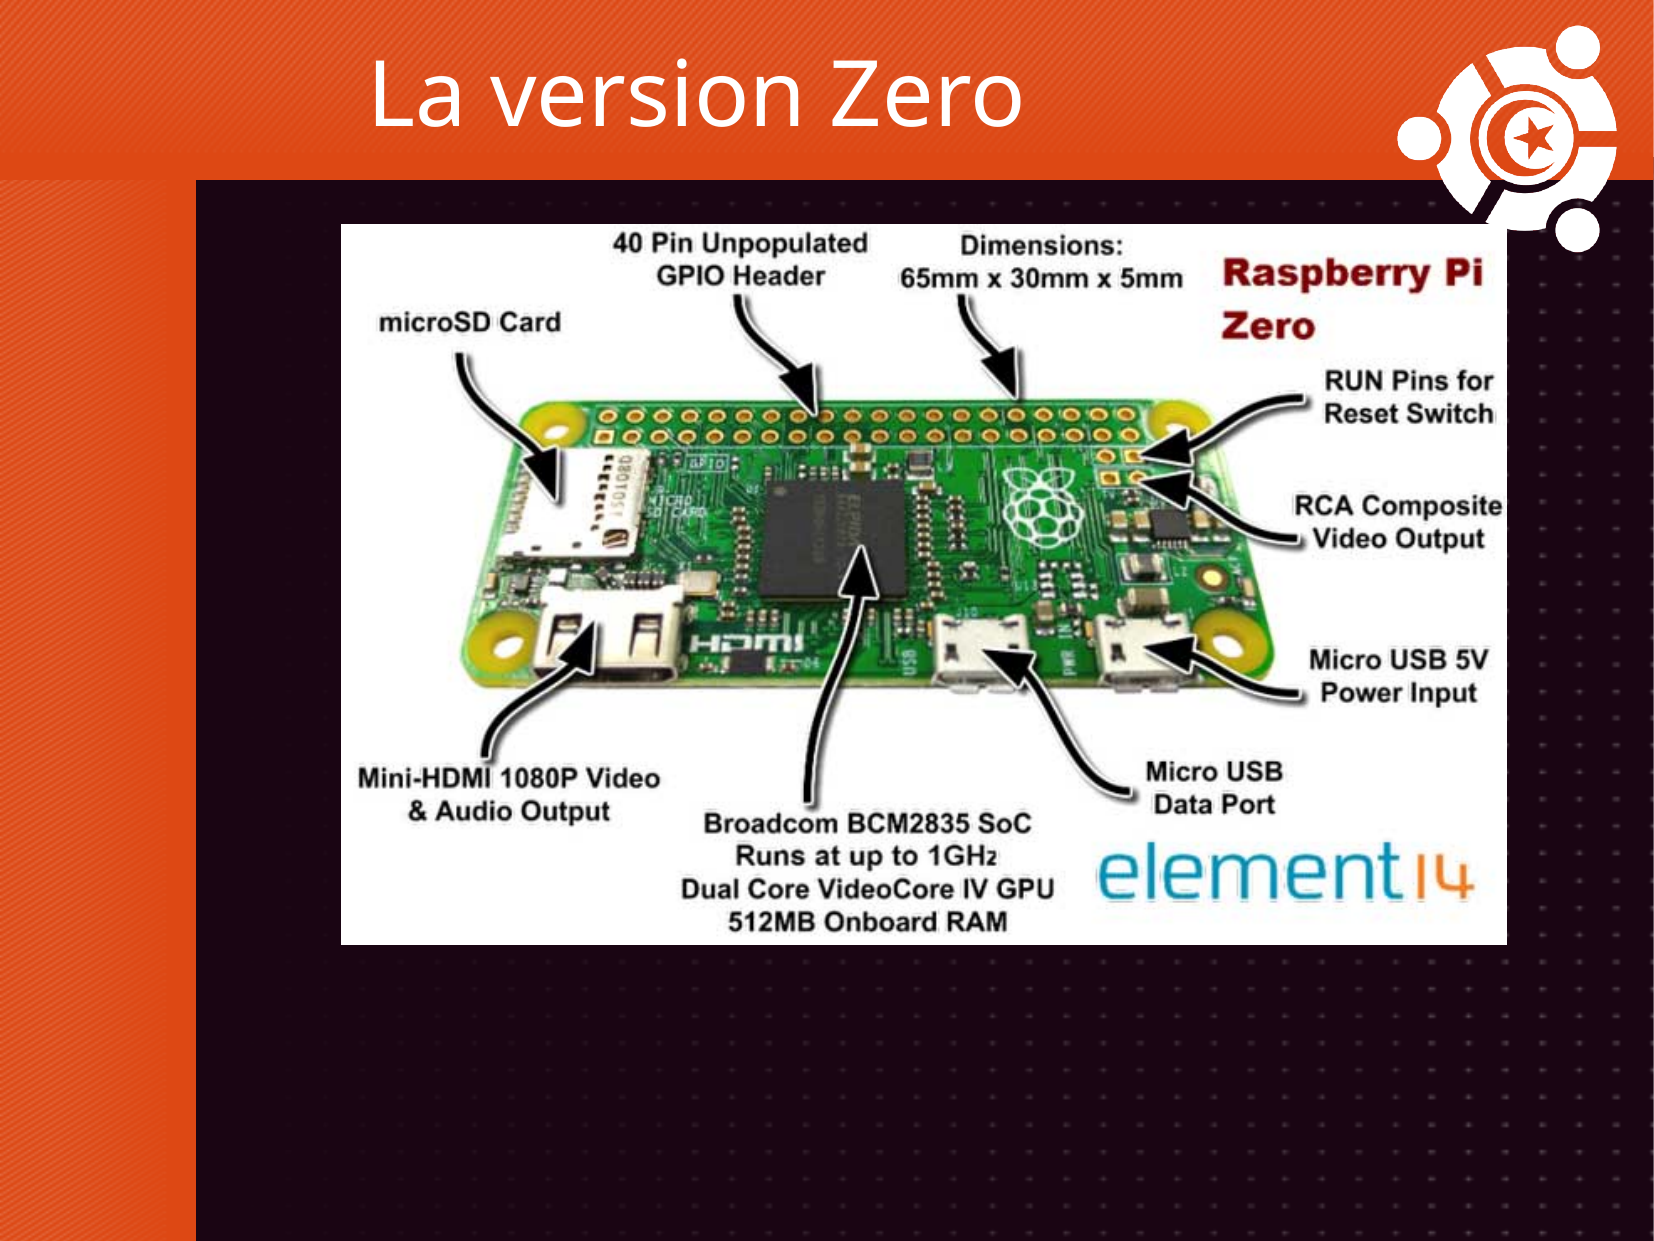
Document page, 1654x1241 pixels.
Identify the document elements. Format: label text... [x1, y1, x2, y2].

title La version Zero [0, 2, 1394, 181]
picture [0, 0, 1654, 1241]
